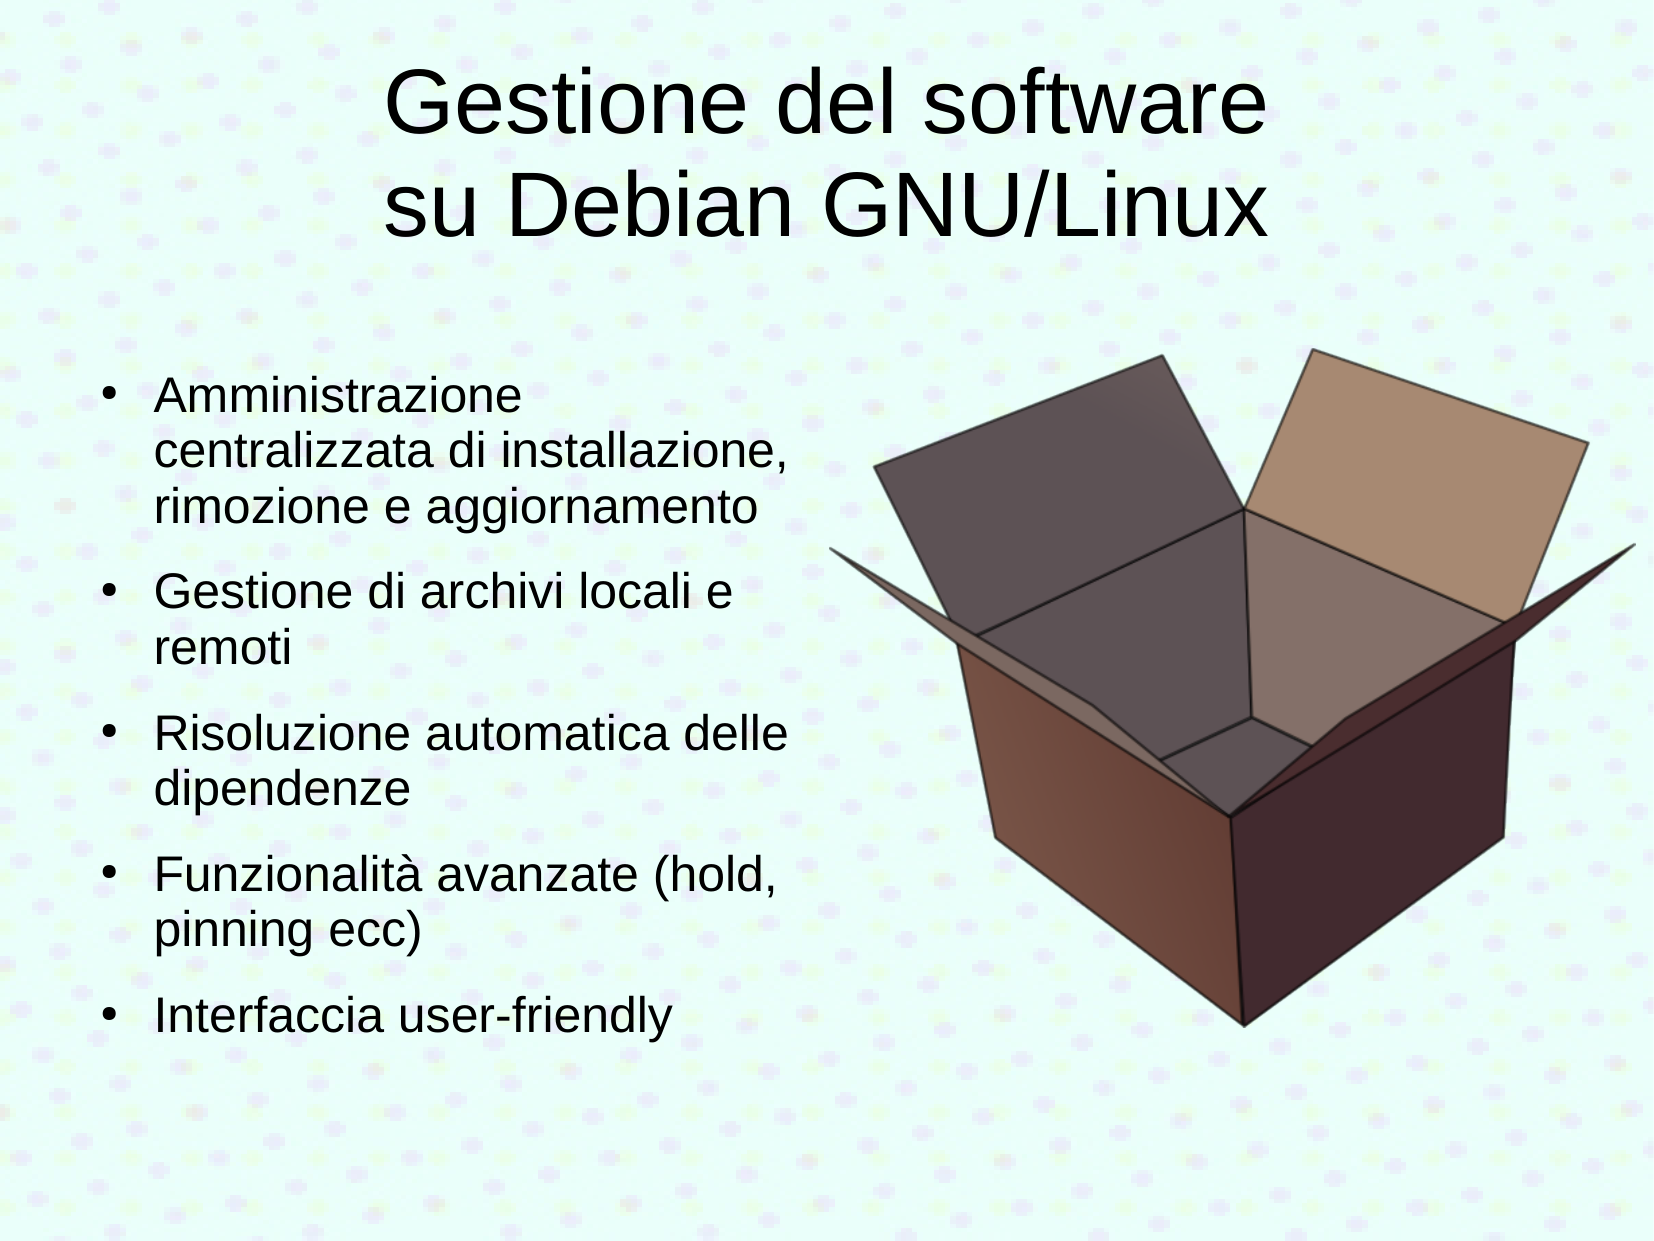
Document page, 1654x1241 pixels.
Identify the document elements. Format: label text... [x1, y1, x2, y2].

list Amministrazione centralizzata di installazione, rimozione e aggiornamento Gestione di archivi locali e remoti Risoluzione automatica delle dipendenze Funzionalità avanzate (hold, pinning ecc) Interfaccia user-friendly [82, 366, 809, 1111]
picture [0, 0, 1654, 1241]
title Gestione del software su Debian GNU/Linux [82, 50, 1571, 256]
